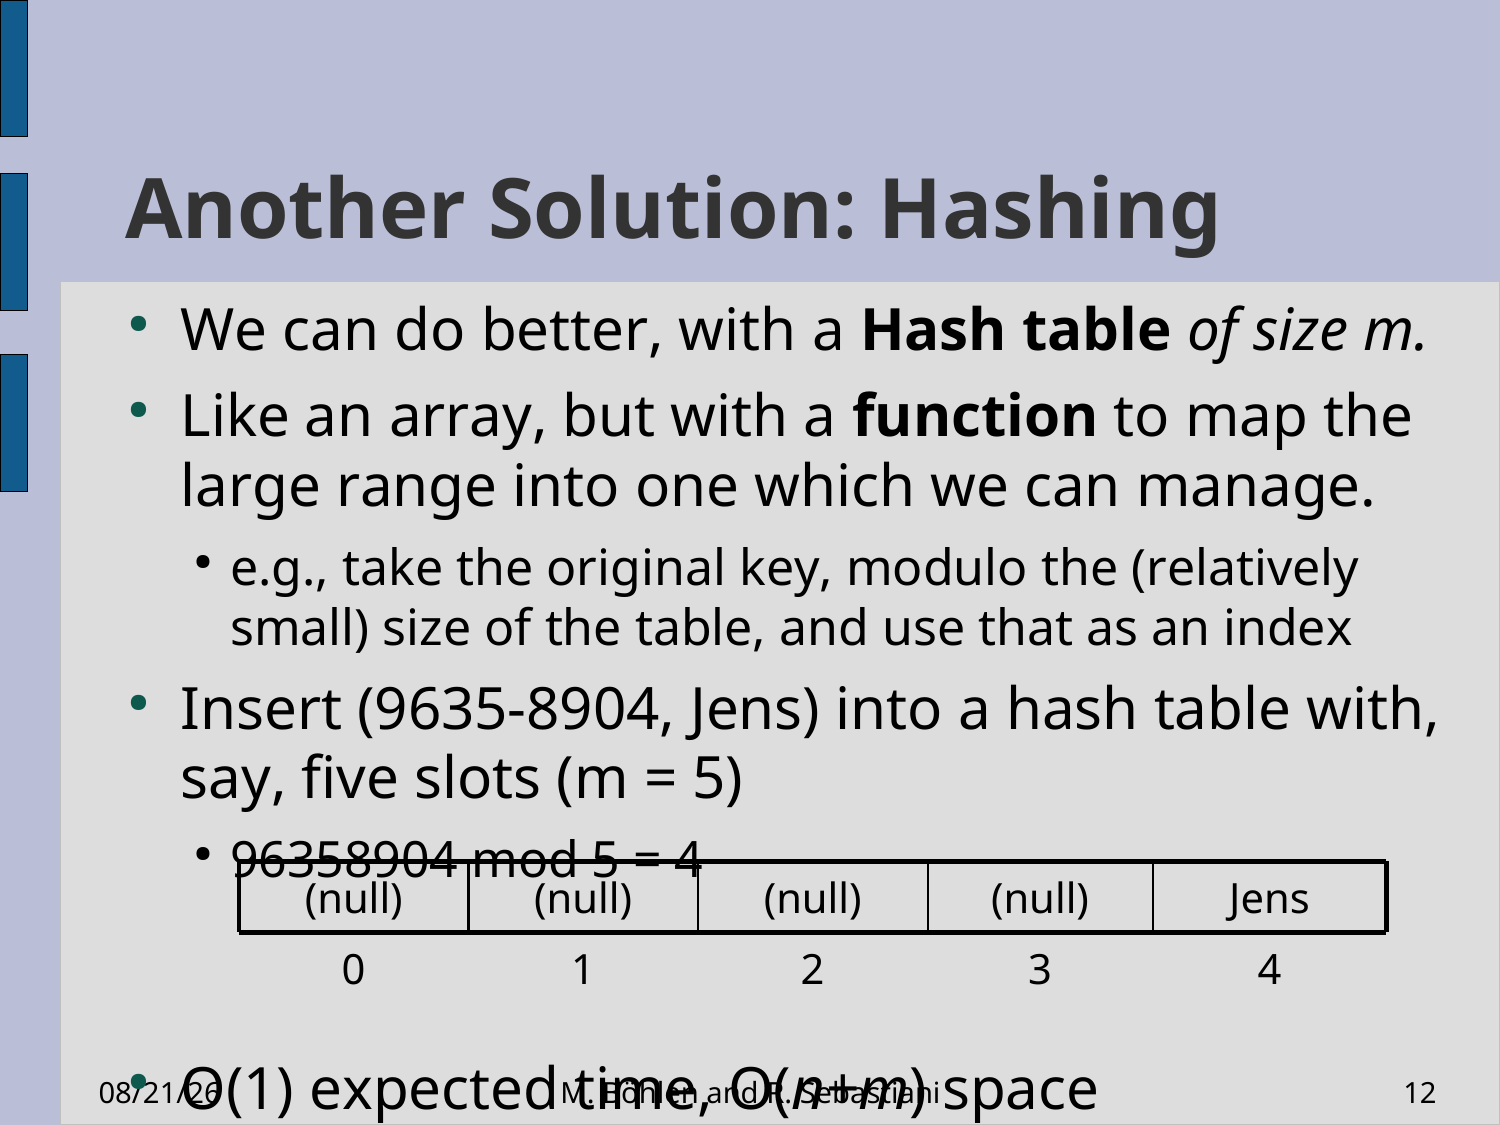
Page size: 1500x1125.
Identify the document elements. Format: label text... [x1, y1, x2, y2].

text_box (null) [699, 864, 927, 930]
list We can do better, with a Hash table of size m. Like an array, but with a function to map the large range into one which we can manage. e.g., take the original key, modulo the (relatively small) size of the table, and use that as an index Insert (9635-8904, Jens) into a hash table with, say, five slots (m = 5) 96358904 mod 5 = 4 O(1) expected time, O(n+m) space [110, 294, 1445, 1051]
text_box 0 [238, 933, 469, 998]
title Another Solution: Hashing [110, 67, 1392, 271]
text_box 3 [928, 935, 1153, 998]
text_box (null) [929, 864, 1152, 930]
text_box 2 [698, 935, 928, 998]
text_box 4 [1153, 933, 1387, 998]
text_box Jens [1154, 864, 1384, 930]
text_box 1 [469, 935, 698, 998]
text_box (null) [241, 864, 467, 930]
text_box (null) [470, 864, 697, 930]
